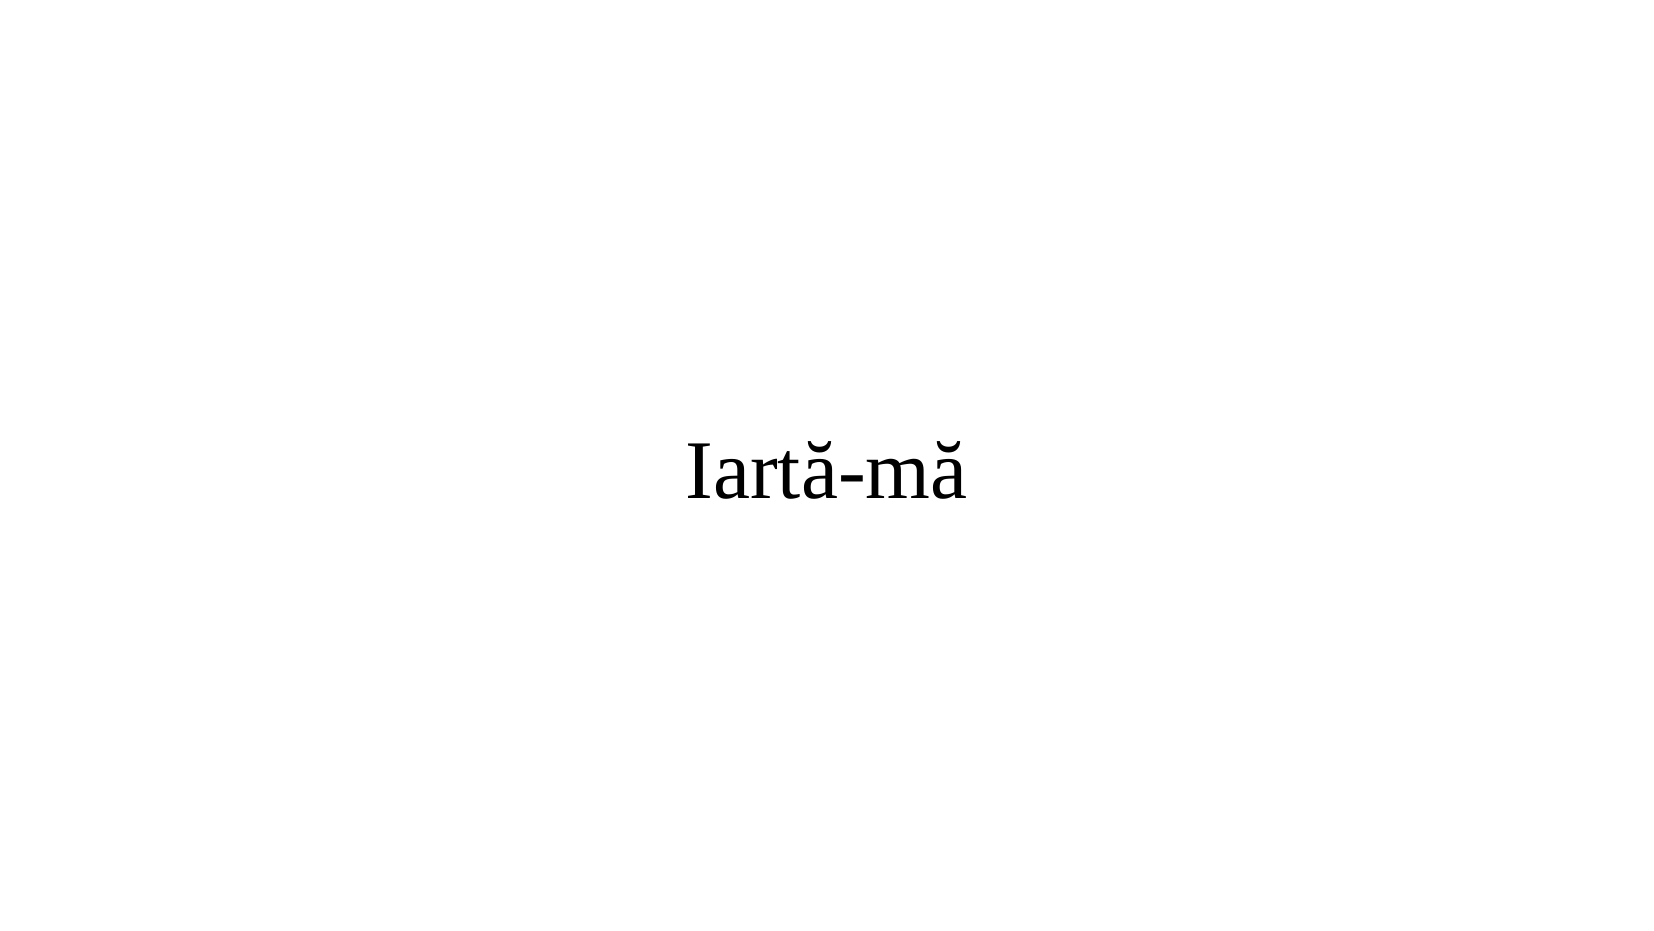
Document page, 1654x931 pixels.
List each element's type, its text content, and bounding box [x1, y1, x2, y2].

title Iartă-mă [165, 392, 1489, 549]
